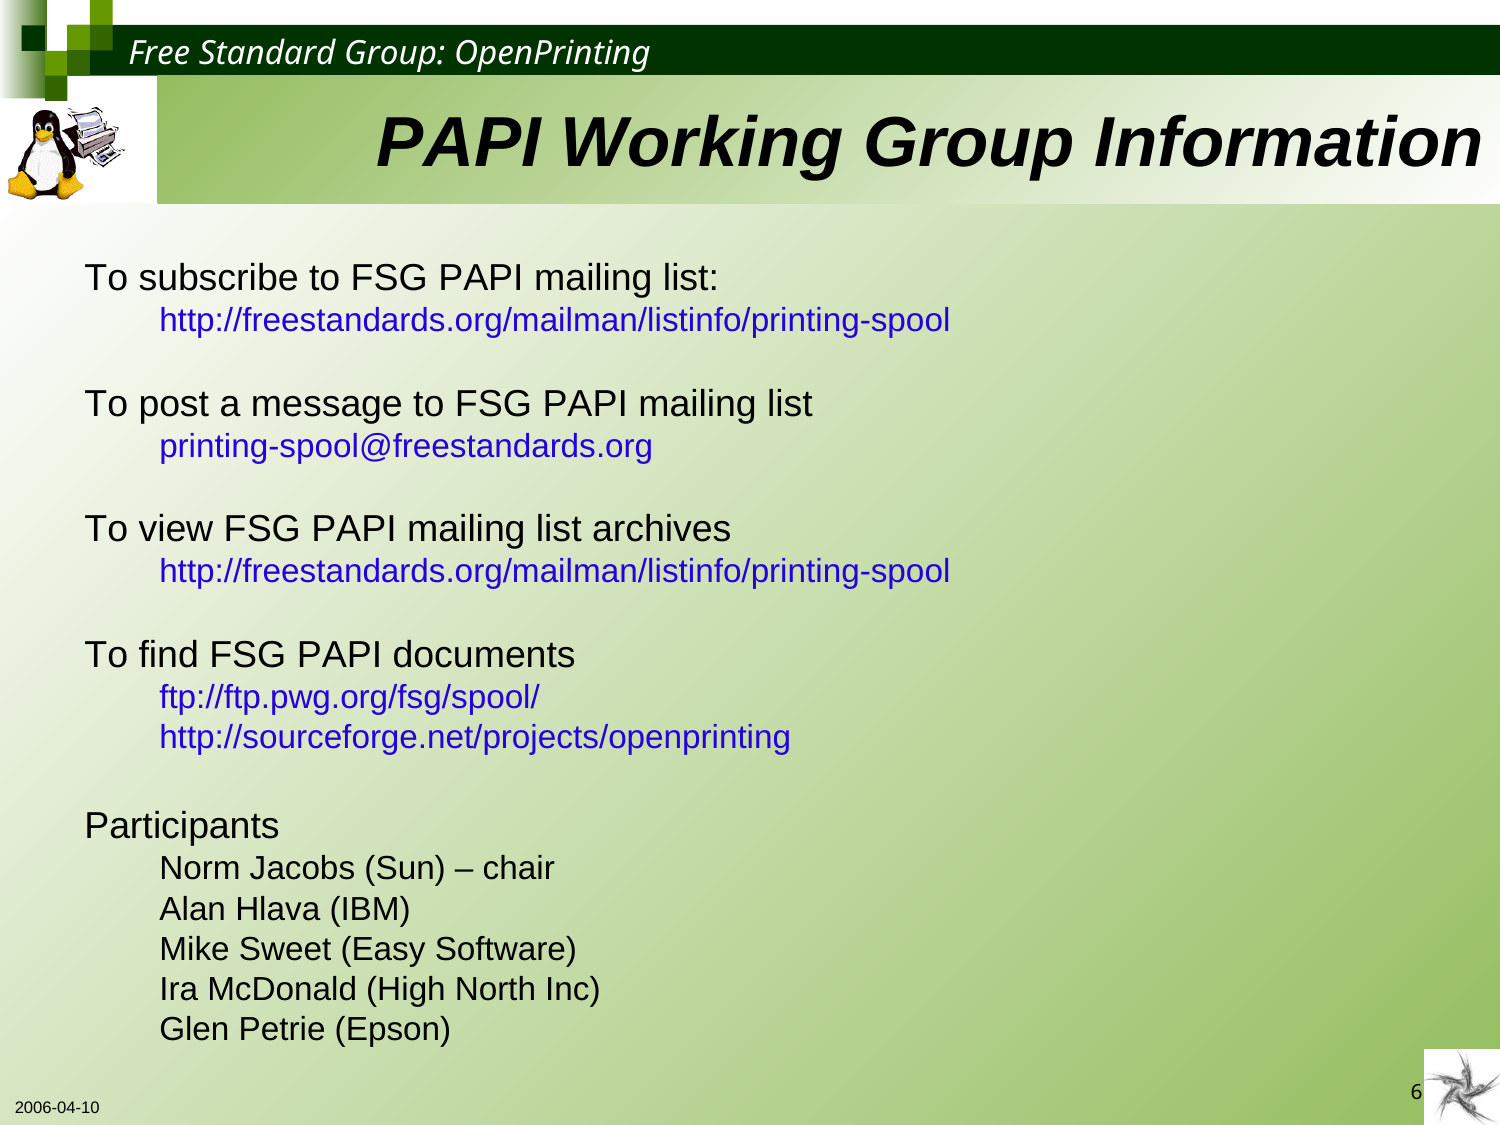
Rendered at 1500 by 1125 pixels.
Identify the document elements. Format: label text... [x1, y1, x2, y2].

title PAPI Working Group Information [157, 75, 1500, 204]
picture [1424, 1049, 1500, 1125]
picture [0, 96, 133, 203]
list To subscribe to FSG PAPI mailing list: http://freestandards.org/mailman/listinfo/printing-spool To post a message to FSG PAPI mailing list printing-spool@freestandards.org To view FSG PAPI mailing list archives http://freestandards.org/mailman/listinfo/printing-spool To find FSG PAPI documents ftp://ftp.pwg.org/fsg/spool/ http://sourceforge.net/projects/openprinting Participants Norm Jacobs (Sun) – chair Alan Hlava (IBM) Mike Sweet (Easy Software) Ira McDonald (High North Inc) Glen Petrie (Epson) [69, 253, 1433, 1105]
